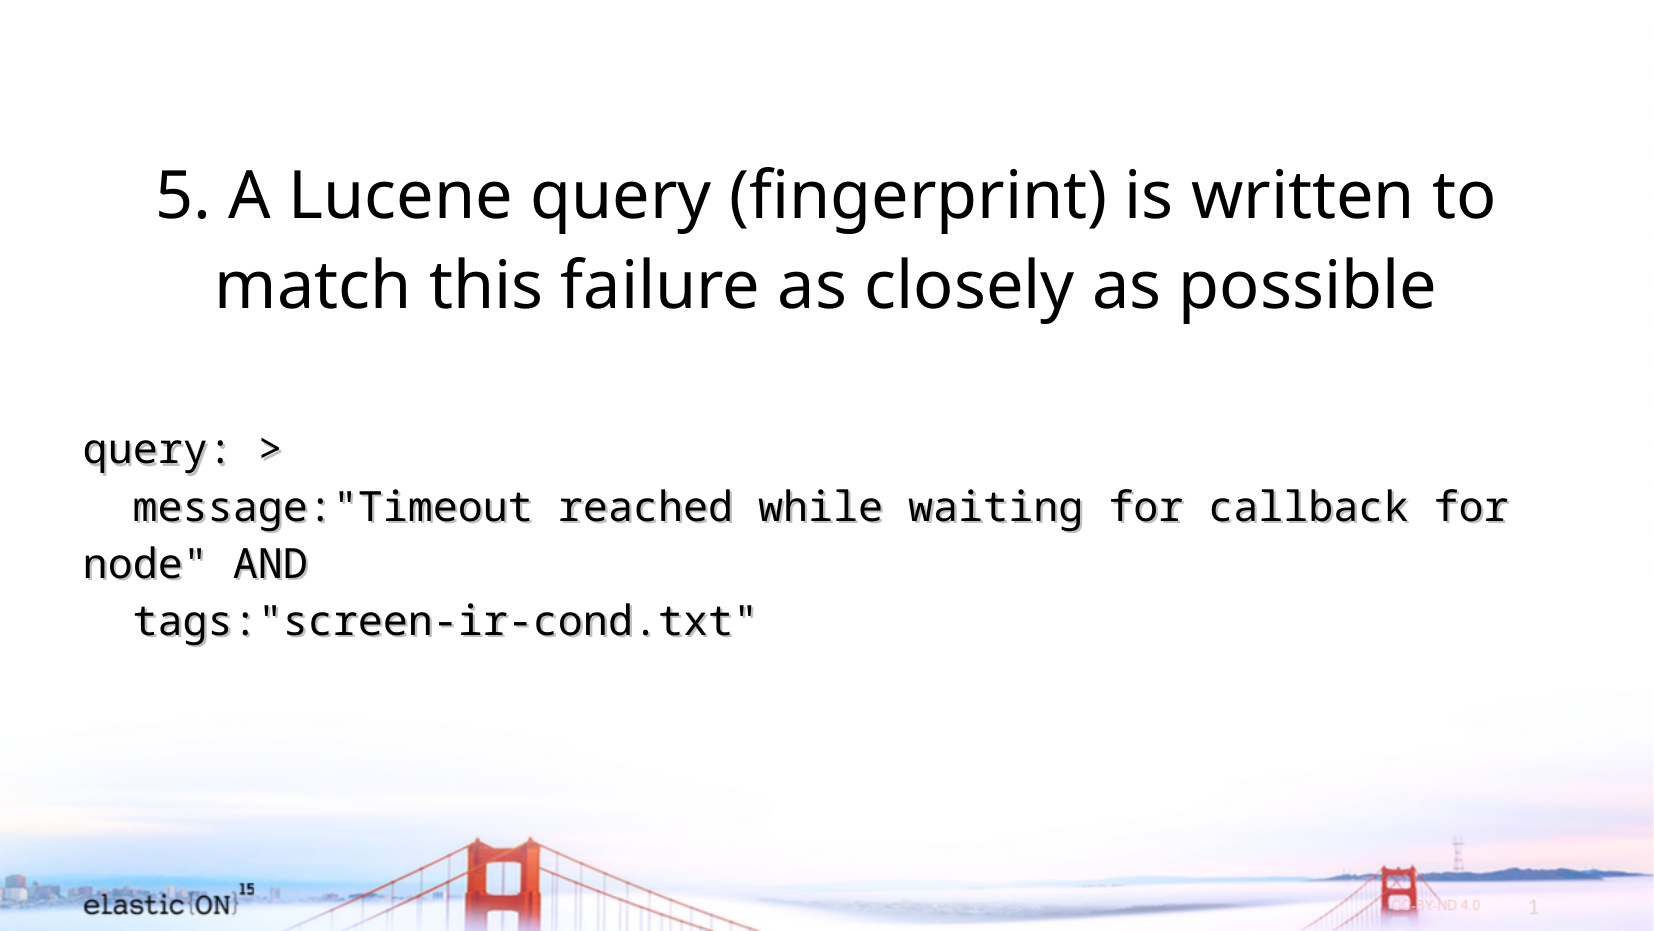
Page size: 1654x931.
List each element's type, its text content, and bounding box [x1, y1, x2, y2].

picture [0, 0, 1654, 931]
subtitle 5. A Lucene query (fingerprint) is written to match this failure as closely as possible query: > message:"Timeout reached while waiting for callback for node" AND tags:"screen-ir-cond.txt" [82, 37, 1571, 758]
